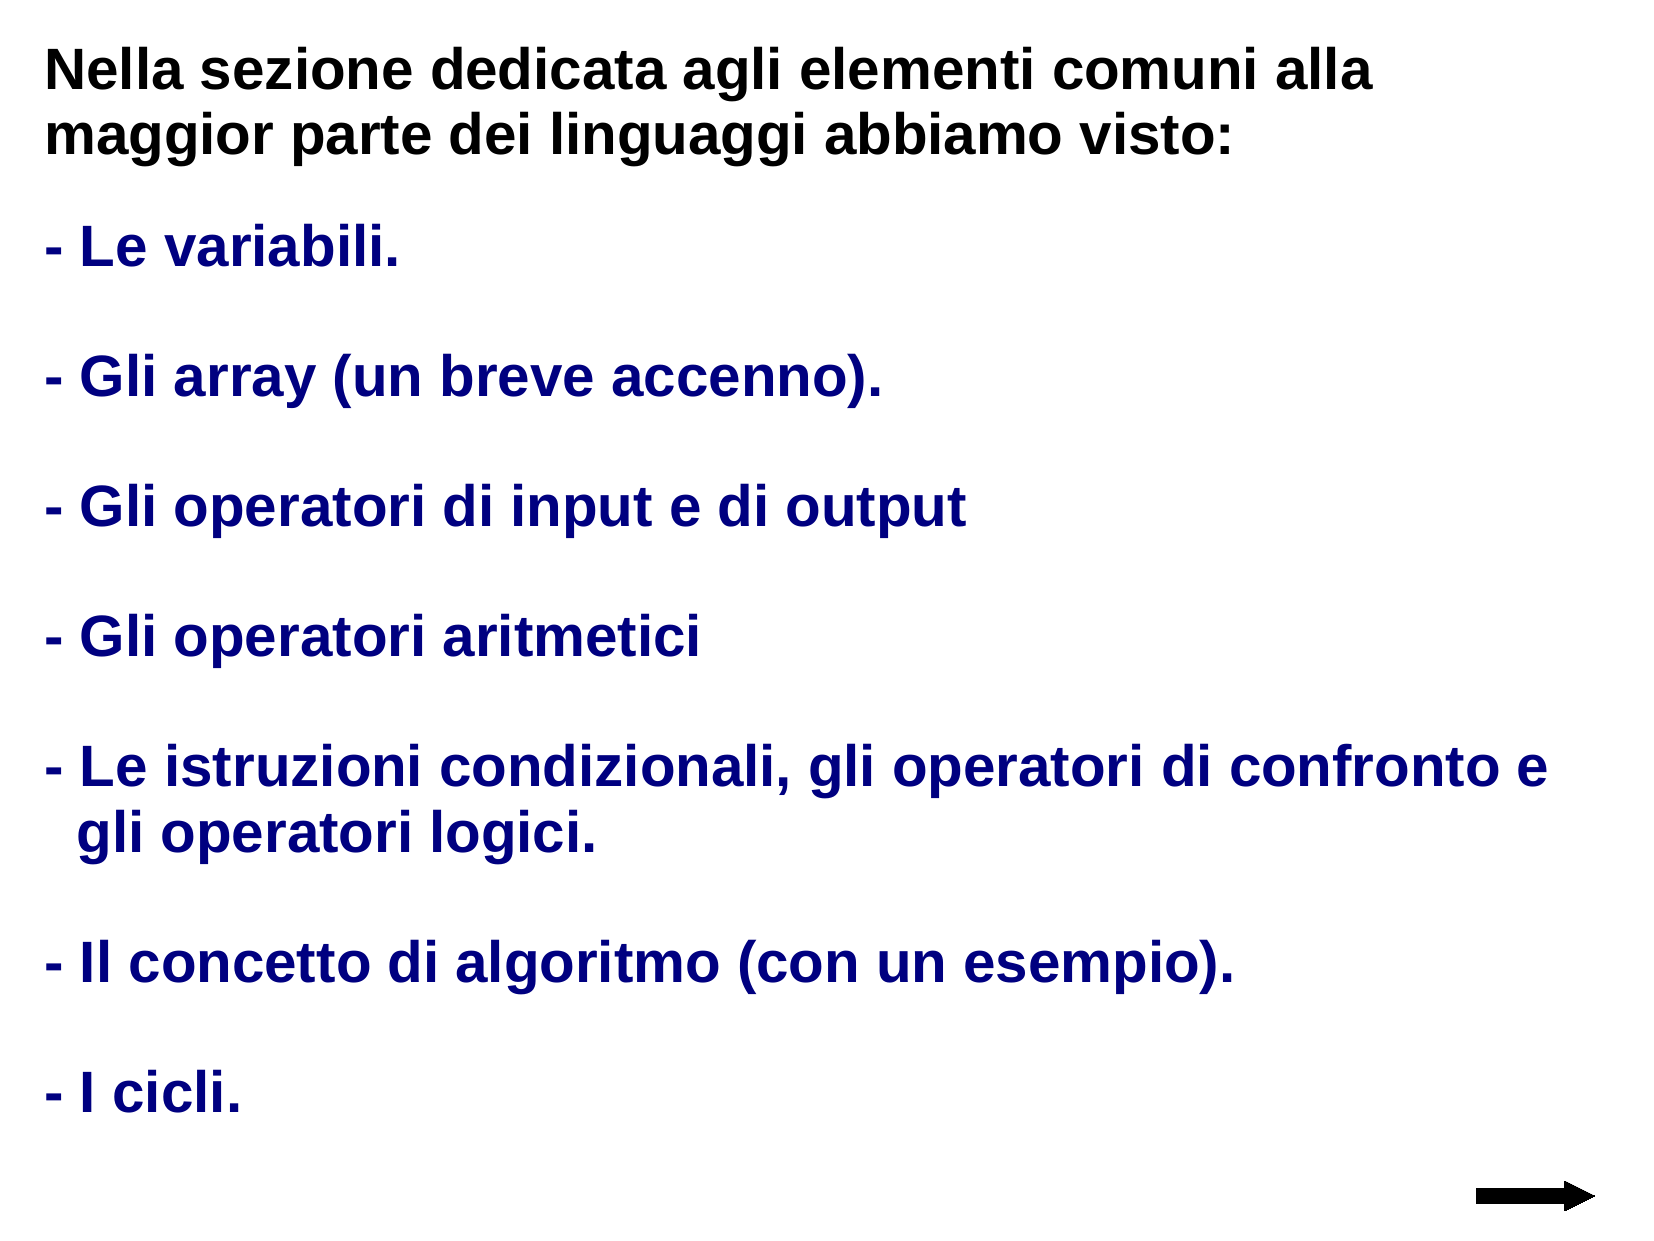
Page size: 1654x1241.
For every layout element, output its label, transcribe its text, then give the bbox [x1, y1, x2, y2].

text_box Nella sezione dedicata agli elementi comuni alla maggior parte dei linguaggi abbiamo visto: [29, 29, 1595, 175]
text_box - Le variabili. - Gli array (un breve accenno). - Gli operatori di input e di output - Gli operatori aritmetici - Le istruzioni condizionali, gli operatori di confronto e gli operatori logici. - Il concetto di algoritmo (con un esempio). - I cicli. [29, 206, 1625, 1197]
text_box [1476, 1181, 1595, 1211]
